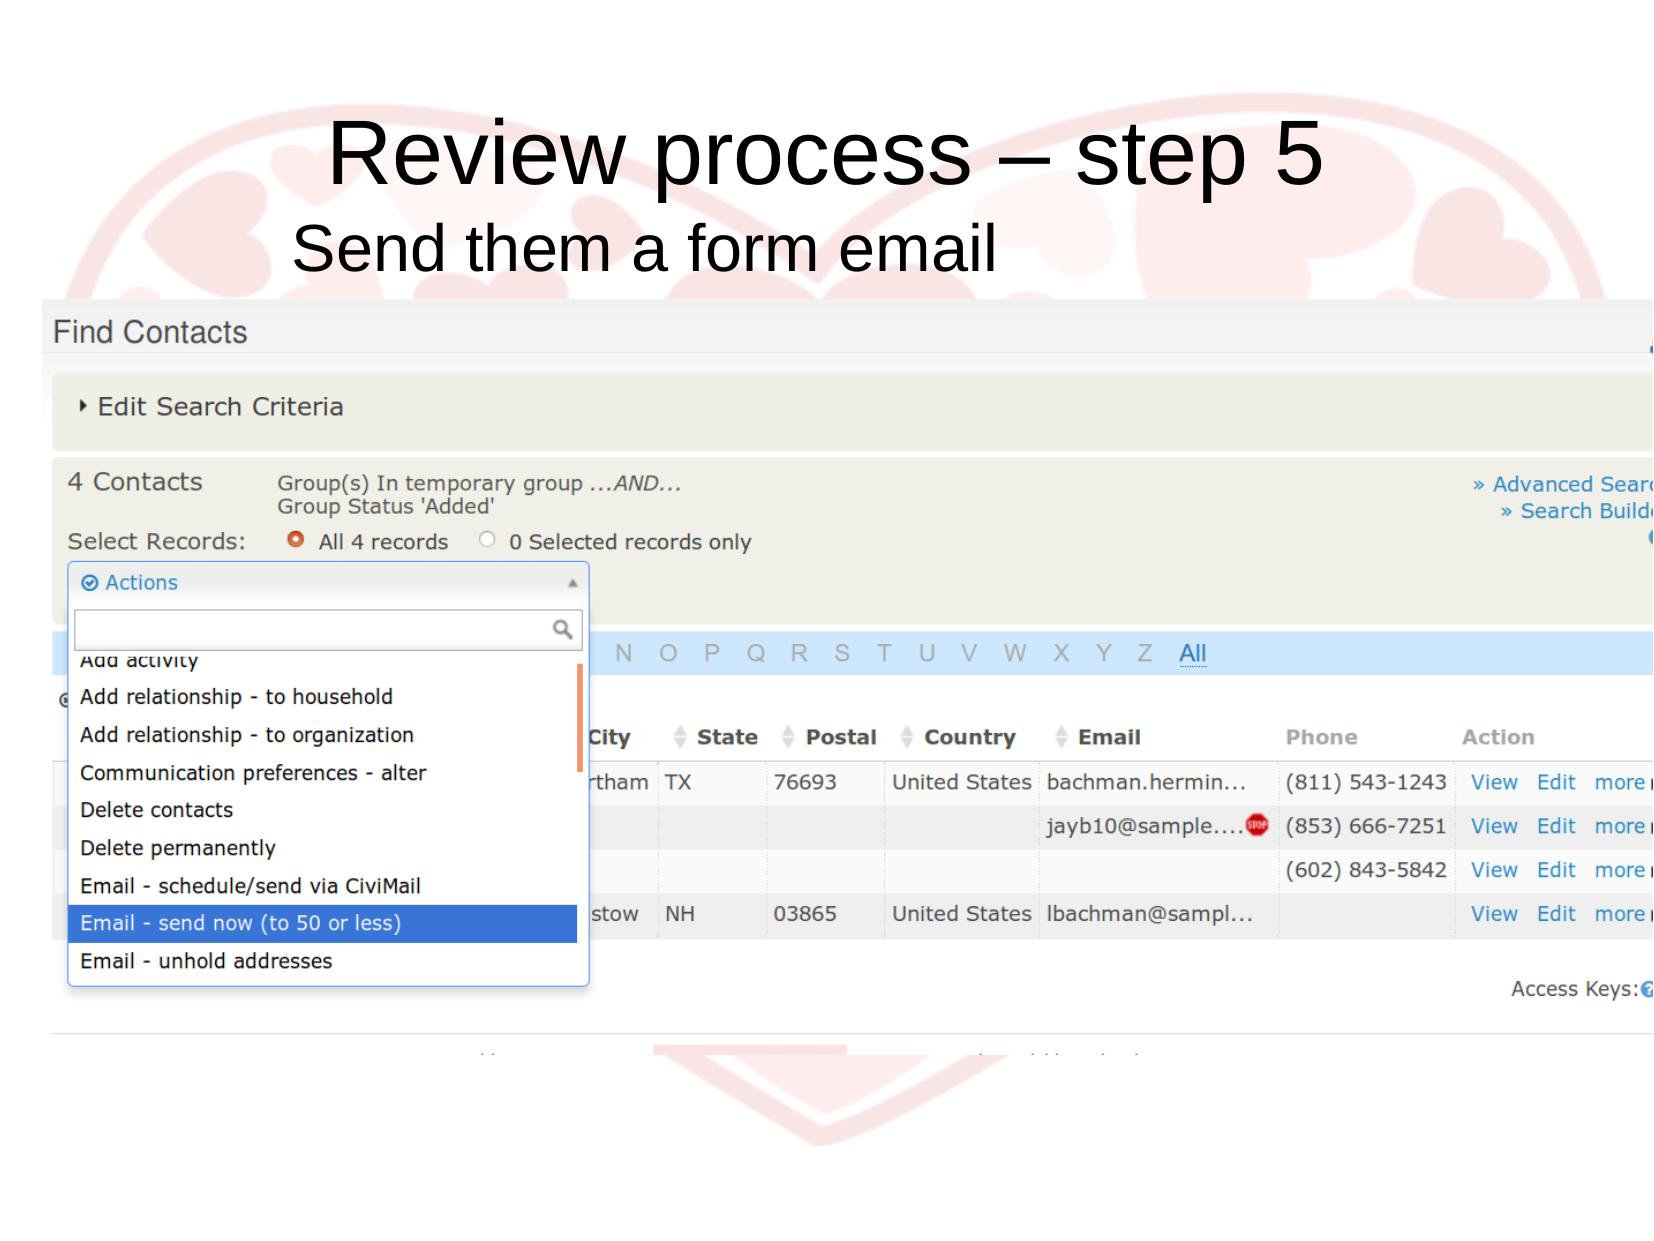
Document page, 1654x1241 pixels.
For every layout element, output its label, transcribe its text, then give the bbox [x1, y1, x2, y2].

title Review process – step 5 [82, 49, 1571, 257]
text_box Send them a form email [220, 211, 1471, 299]
picture [42, 299, 1653, 1055]
